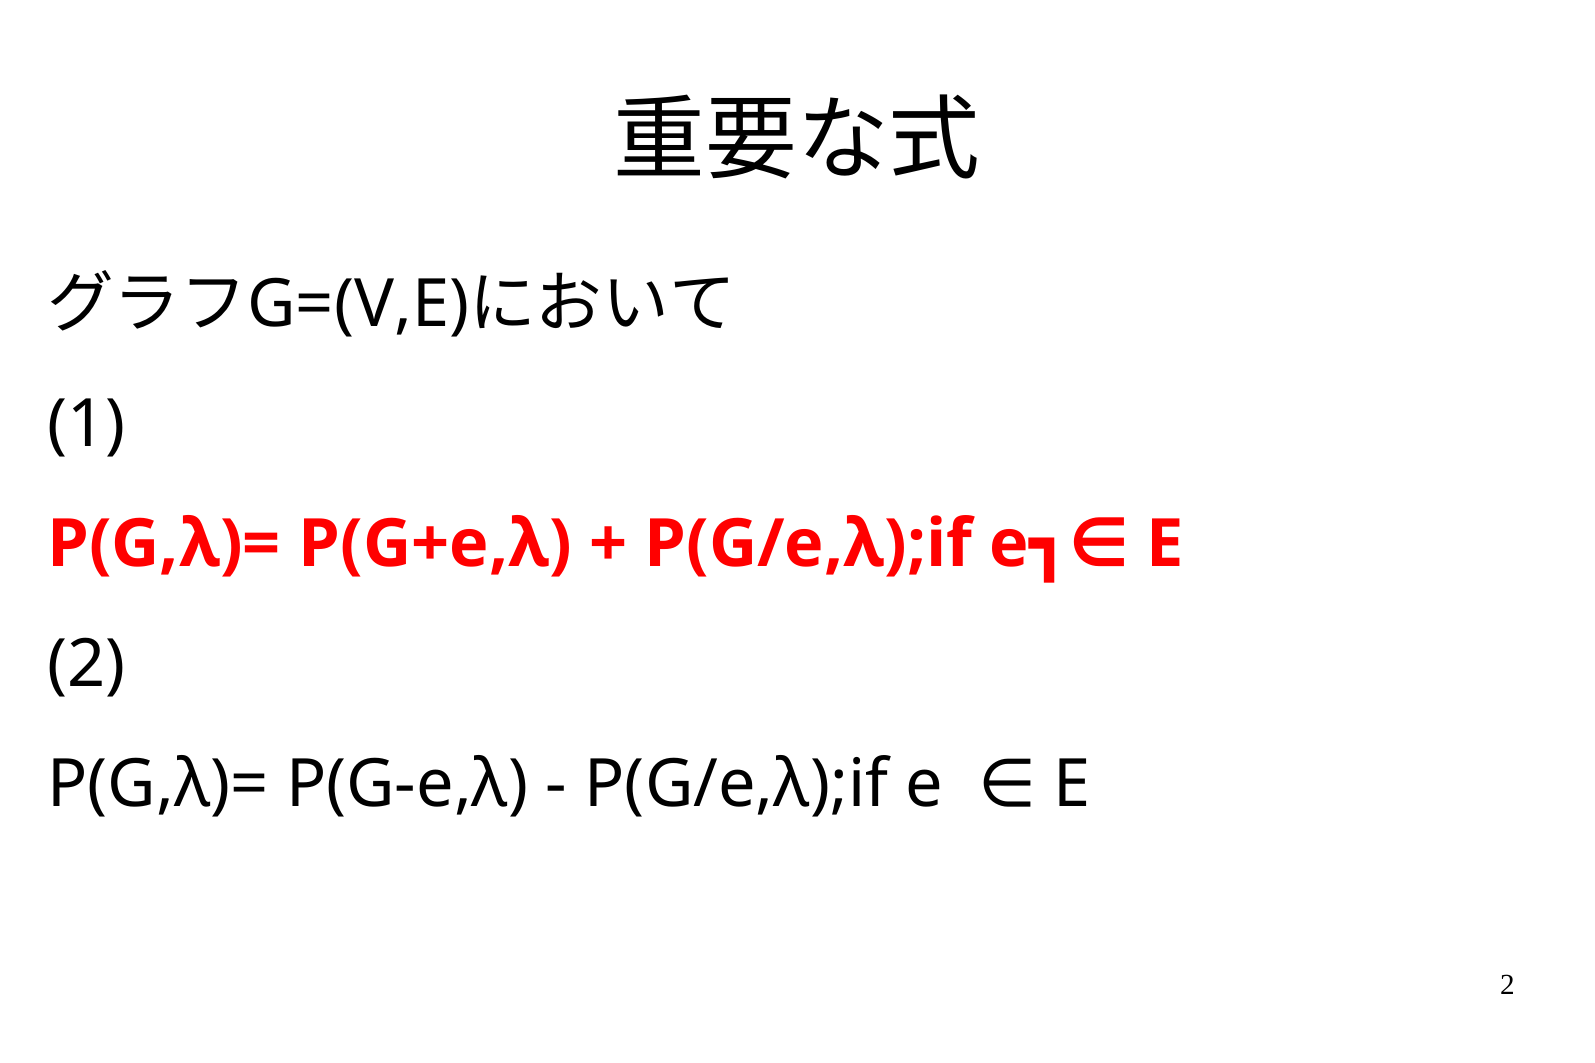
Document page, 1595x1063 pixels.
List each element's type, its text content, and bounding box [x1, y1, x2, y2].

list グラフG=(V,E)において (1) P(G,λ)= P(G+e,λ) + P(G/e,λ);if e┓∈ E (2) P(G,λ)= P(G-e,λ) - P(G/e,λ);if e ∈ E [29, 248, 1565, 936]
title 重要な式 [79, 42, 1515, 220]
